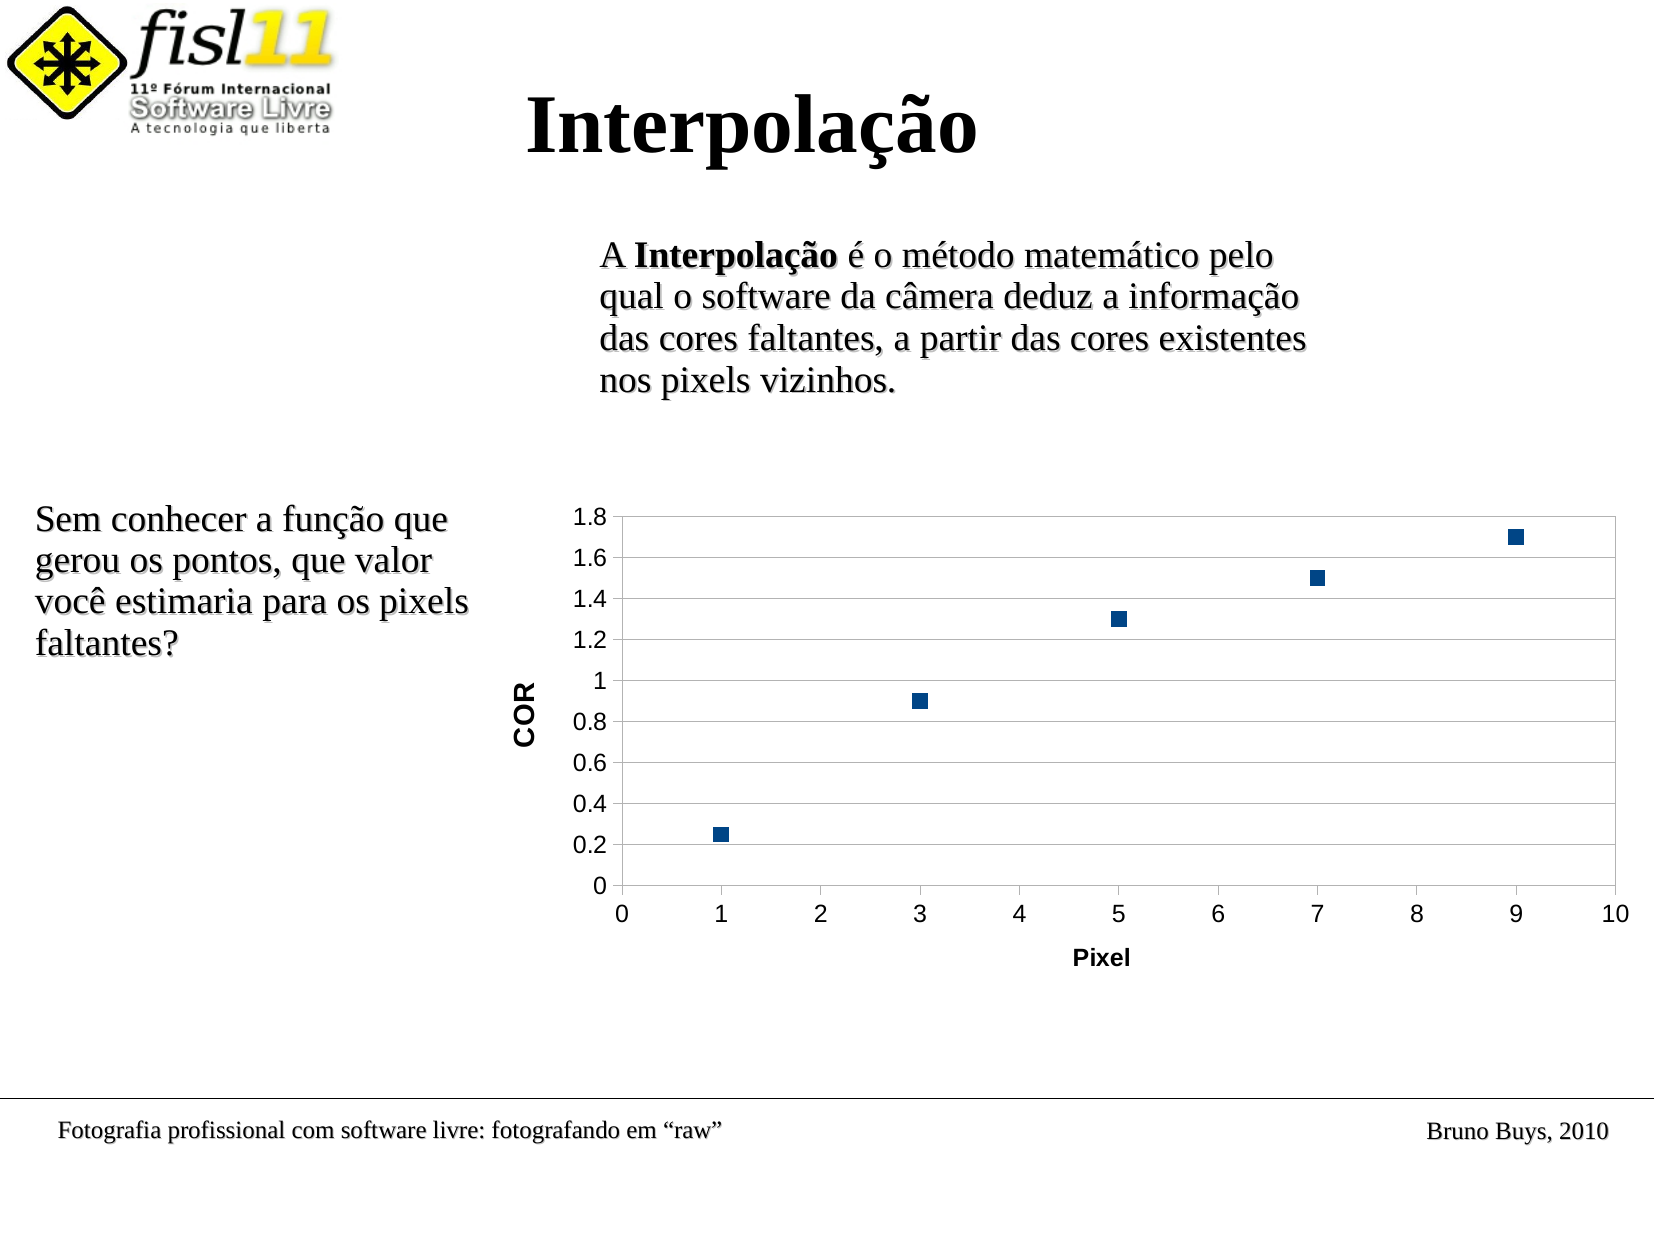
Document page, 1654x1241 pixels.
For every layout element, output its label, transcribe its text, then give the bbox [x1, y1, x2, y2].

text_box Sem conhecer a função que gerou os pontos, que valor você estimaria para os pixels faltantes? [20, 490, 485, 672]
picture [5, 3, 343, 148]
text_box A Interpolação é o método matemático pelo qual o software da câmera deduz a informação das cores faltantes, a partir das cores existentes nos pixels vizinhos. [584, 226, 1333, 408]
text_box Interpolação [510, 70, 995, 178]
chart [472, 492, 1654, 1004]
text_box Bruno Buys, 2010 [1411, 1110, 1625, 1153]
text_box Fotografia profissional com software livre: fotografando em “raw” [42, 1108, 739, 1152]
